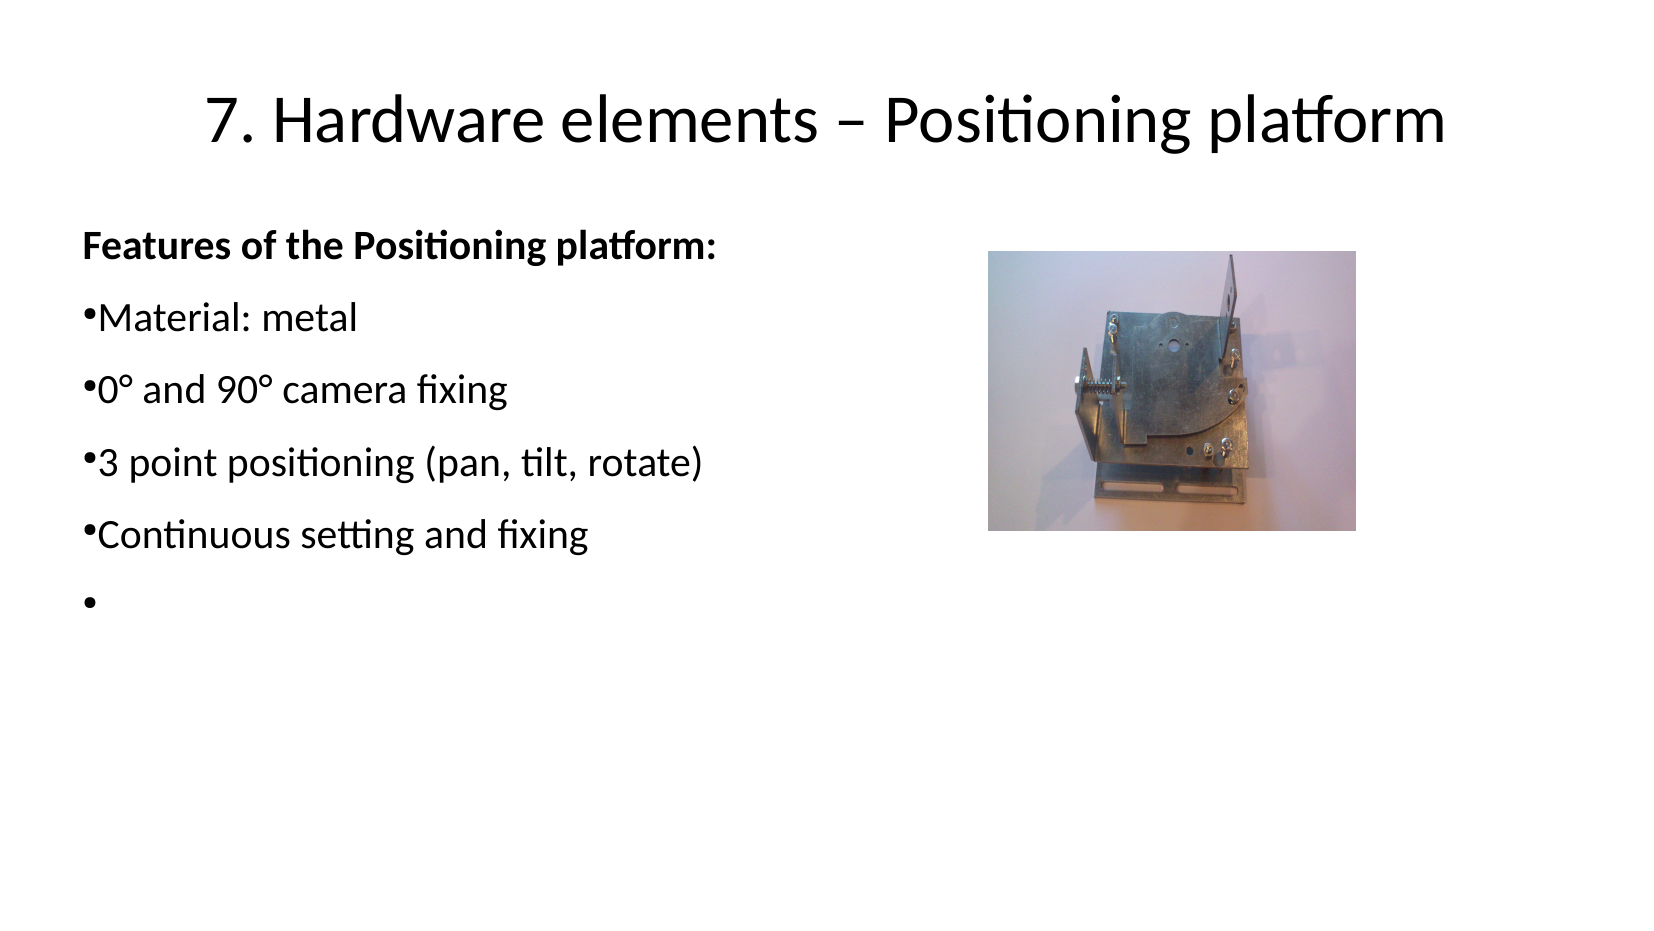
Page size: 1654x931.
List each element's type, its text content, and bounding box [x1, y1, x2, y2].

title 7. Hardware elements – Positioning platform [82, 73, 1571, 157]
picture [988, 251, 1356, 531]
subtitle Features of the Positioning platform: Material: metal 0° and 90° camera fixing 3 point positioning (pan, tilt, rotate) Continuous setting and fixing [82, 217, 1571, 758]
